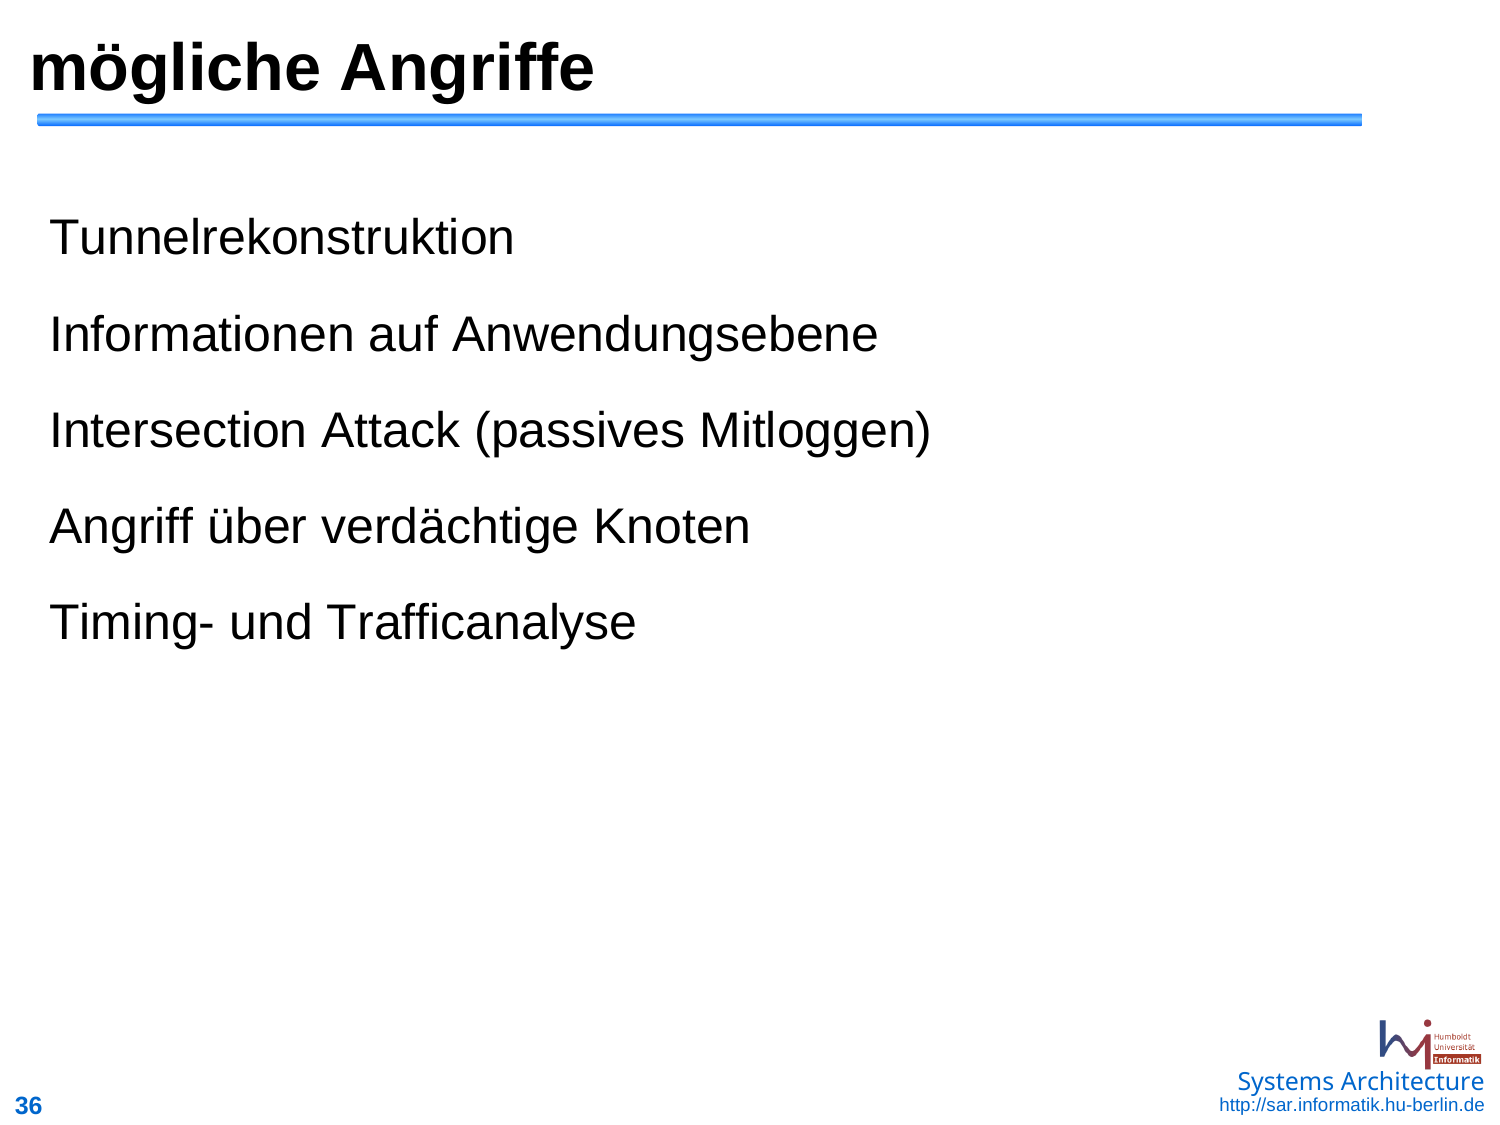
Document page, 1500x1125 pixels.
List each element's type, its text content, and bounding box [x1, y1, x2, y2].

title mögliche Angriffe [29, 19, 1500, 115]
picture [1376, 1016, 1483, 1071]
list Tunnelrekonstruktion Informationen auf Anwendungsebene Intersection Attack (passives Mitloggen) Angriff über verdächtige Knoten Timing- und Trafficanalyse [34, 174, 1452, 632]
